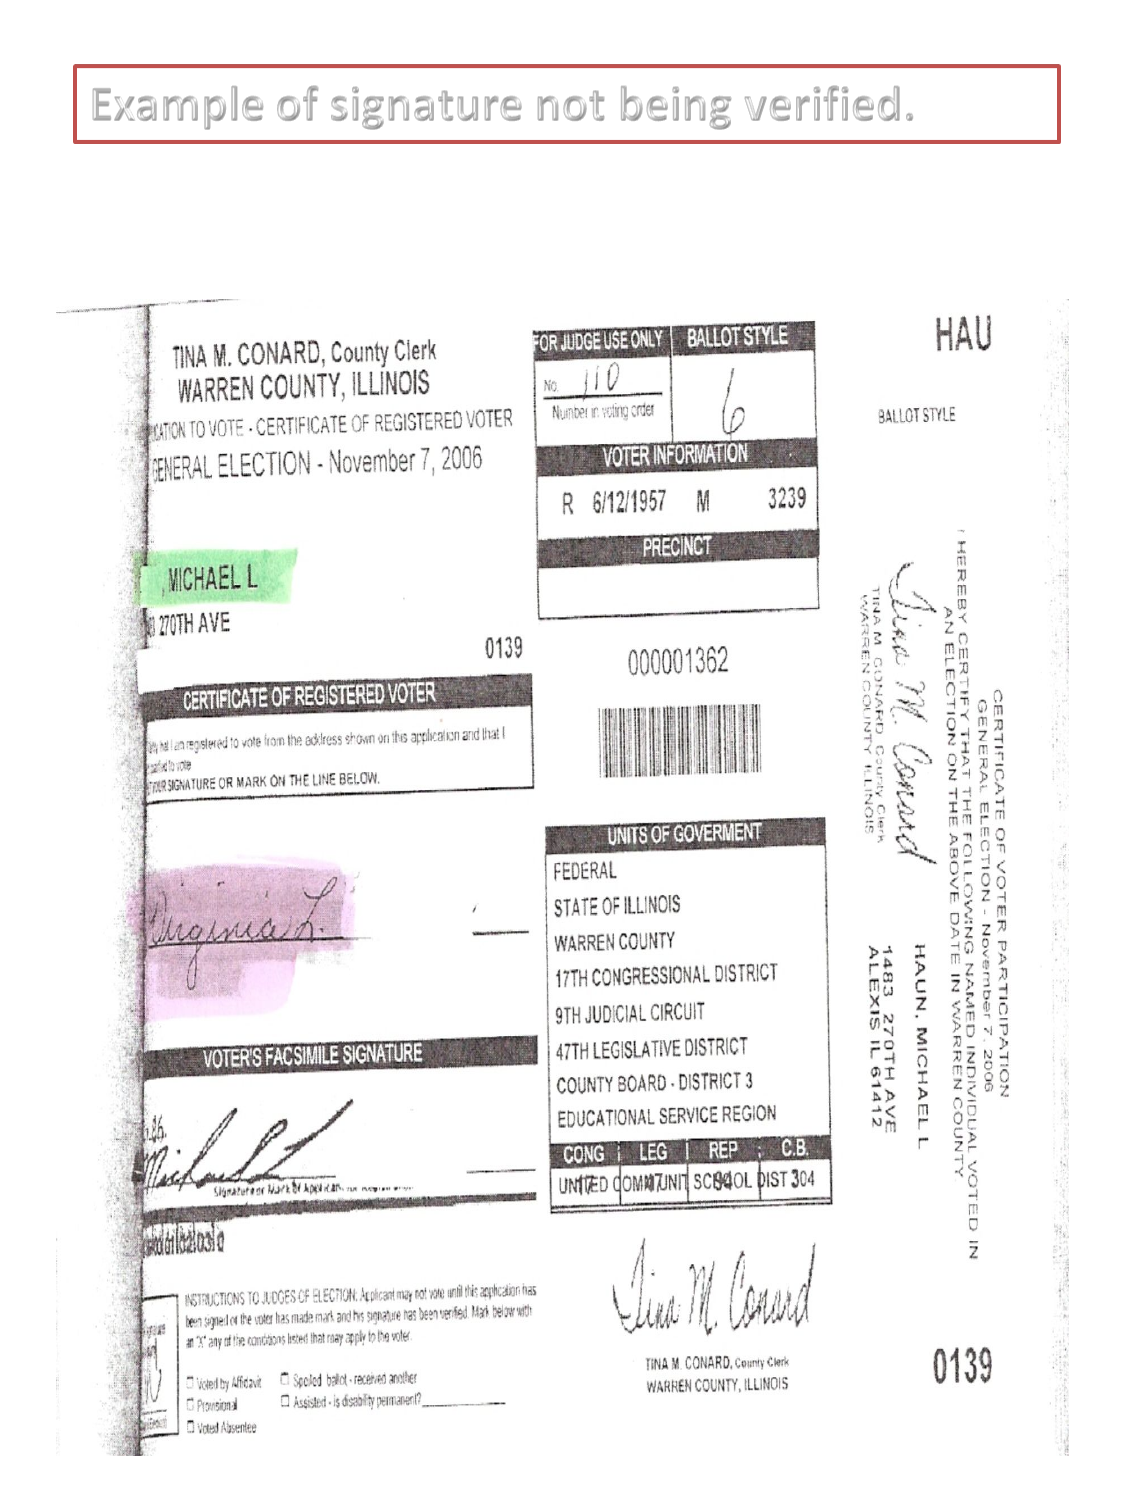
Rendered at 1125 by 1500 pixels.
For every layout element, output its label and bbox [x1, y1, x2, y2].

picture [56, 299, 1069, 1456]
picture [57, 55, 1062, 145]
